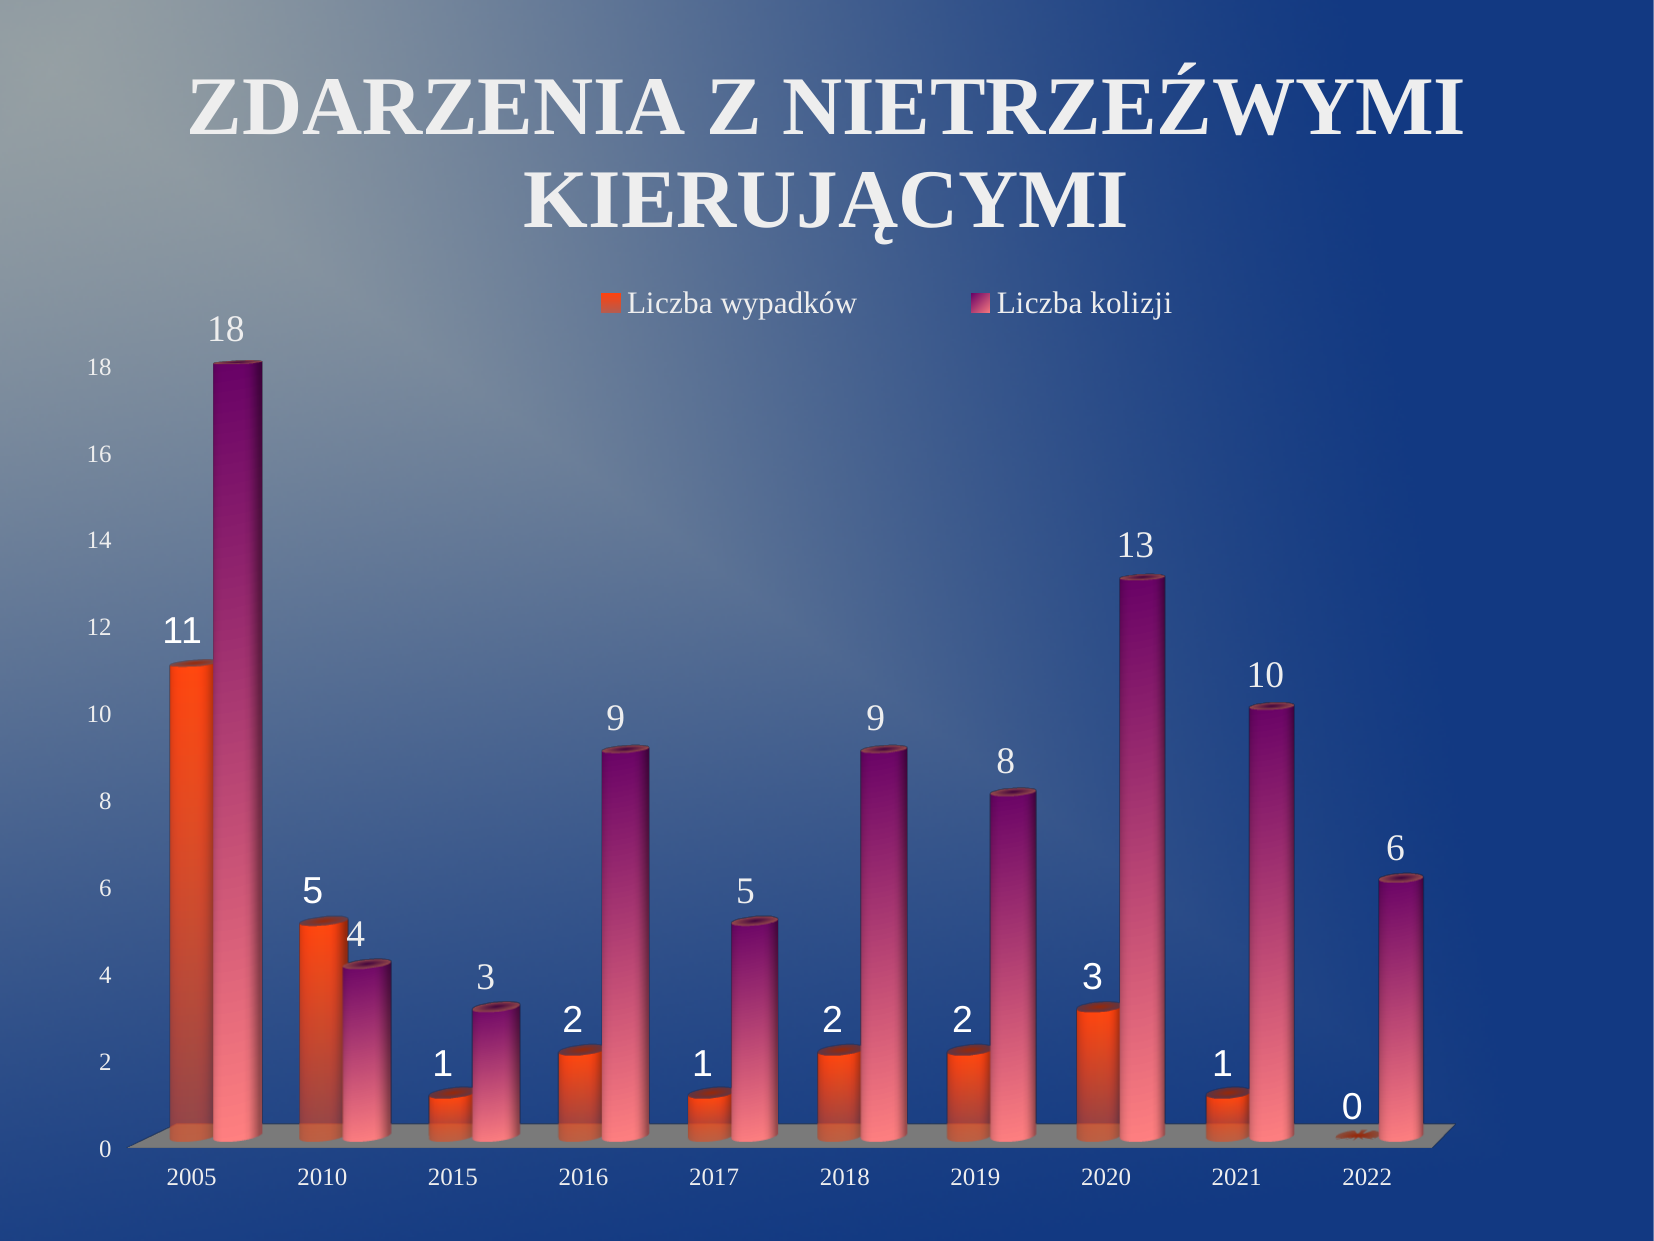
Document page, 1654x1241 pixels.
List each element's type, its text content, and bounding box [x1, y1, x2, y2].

picture [0, 0, 1654, 1241]
title ZDARZENIA Z NIETRZEŹWYMI KIERUJĄCYMI [82, 29, 1571, 276]
chart [23, 275, 1548, 1198]
